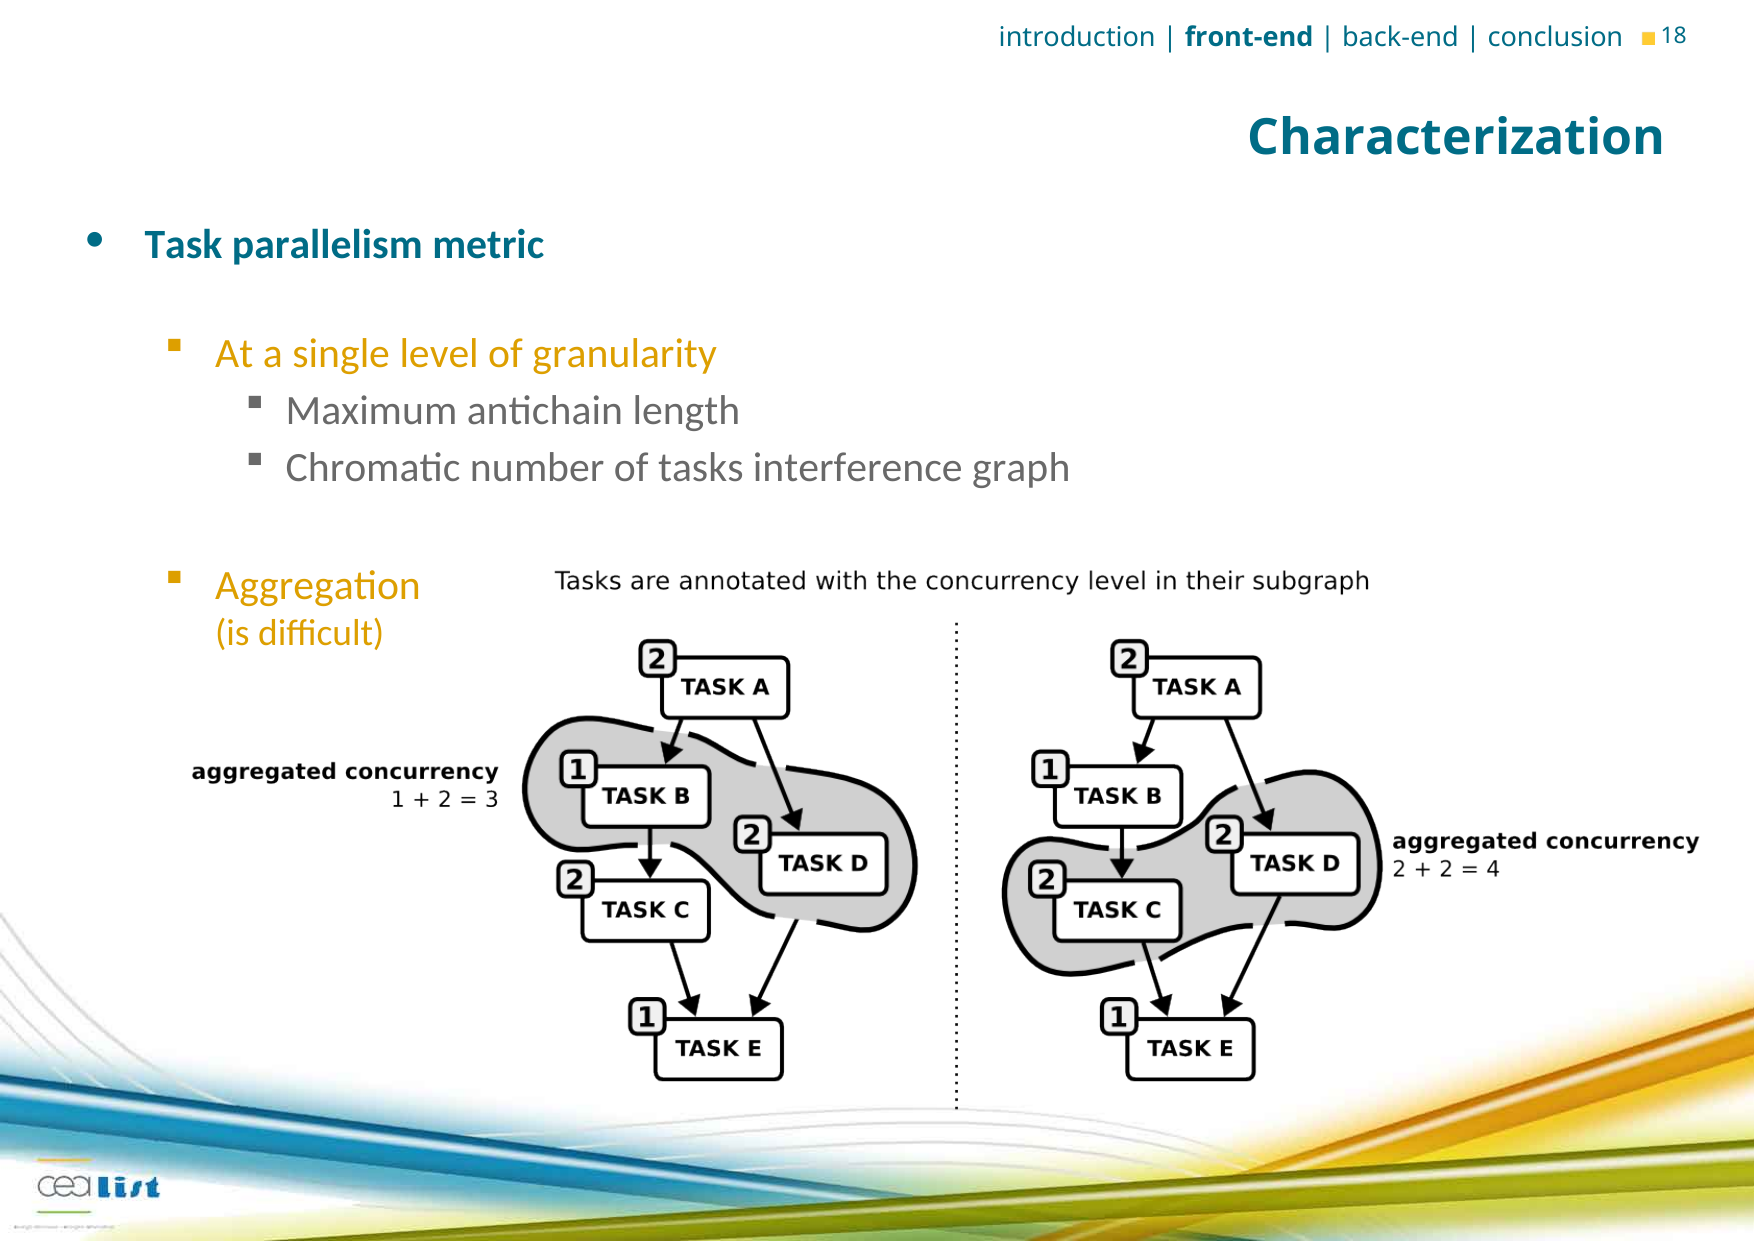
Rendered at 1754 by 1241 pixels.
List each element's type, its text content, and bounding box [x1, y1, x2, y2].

title introduction | front-end | back-end | conclusion [404, 11, 1640, 61]
picture [0, 0, 1754, 1241]
text_box <number> [1640, 12, 1704, 60]
title Characterization [72, 86, 1682, 183]
list Task parallelism metric At a single level of granularity Maximum antichain length Chromatic number of tasks interference graph Aggregation (is difficult) [68, 208, 1679, 1021]
